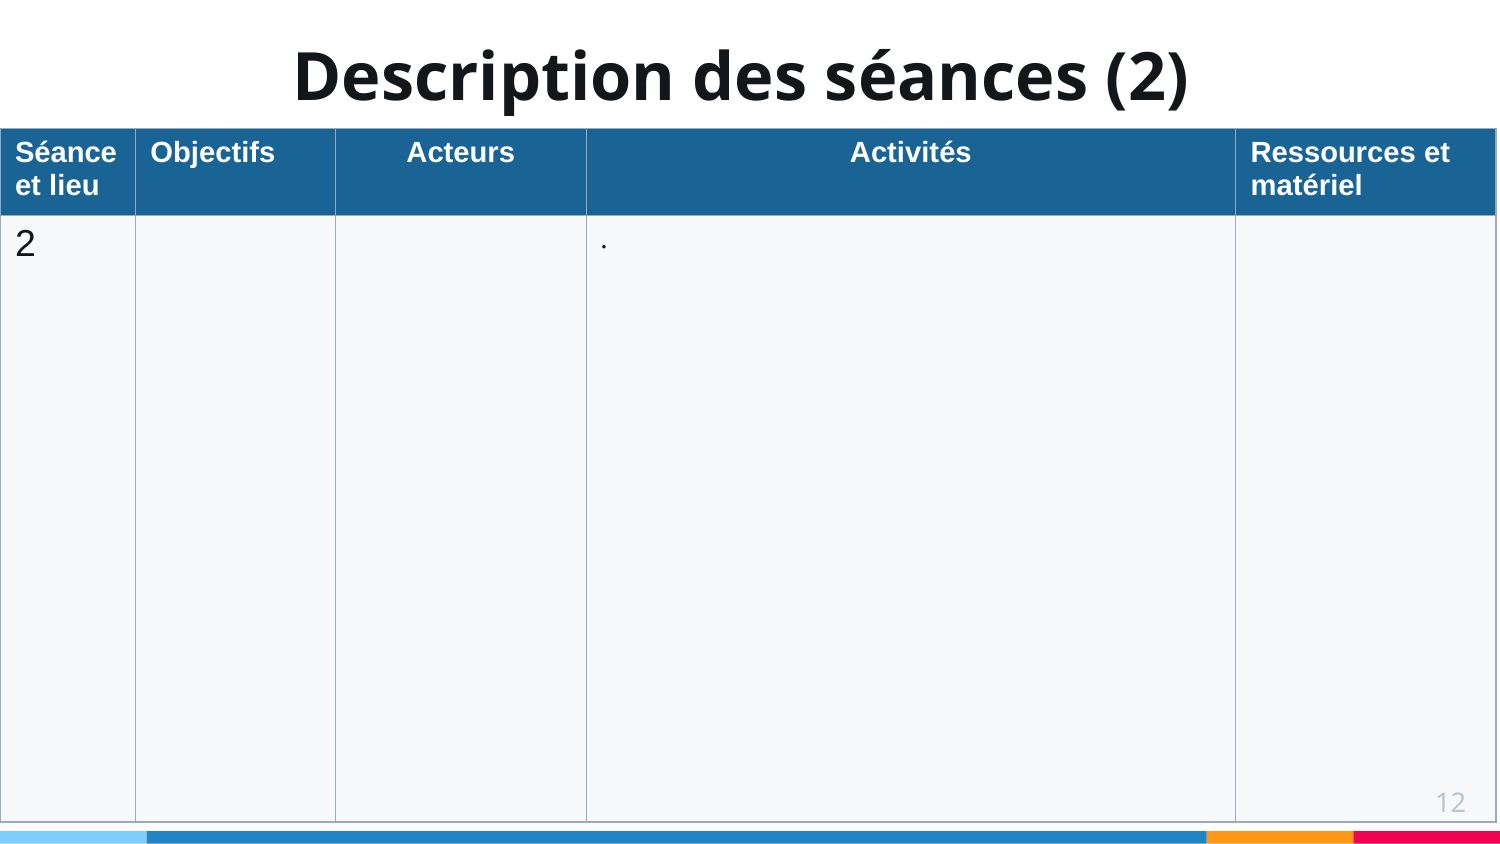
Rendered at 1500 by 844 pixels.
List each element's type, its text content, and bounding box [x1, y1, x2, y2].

table_cell [136, 216, 335, 821]
table_cell . [587, 216, 1235, 821]
table_cell [1236, 216, 1495, 821]
table_header Activités [587, 129, 1235, 215]
table_header Séance et lieu [1, 129, 135, 215]
title Description des séances (2) [0, 0, 1500, 129]
table_cell [336, 216, 586, 821]
table_header Ressources et matériel [1236, 129, 1495, 215]
table_header Objectifs [136, 129, 335, 215]
table_header Acteurs [336, 129, 586, 215]
table_cell 2 [1, 216, 135, 821]
